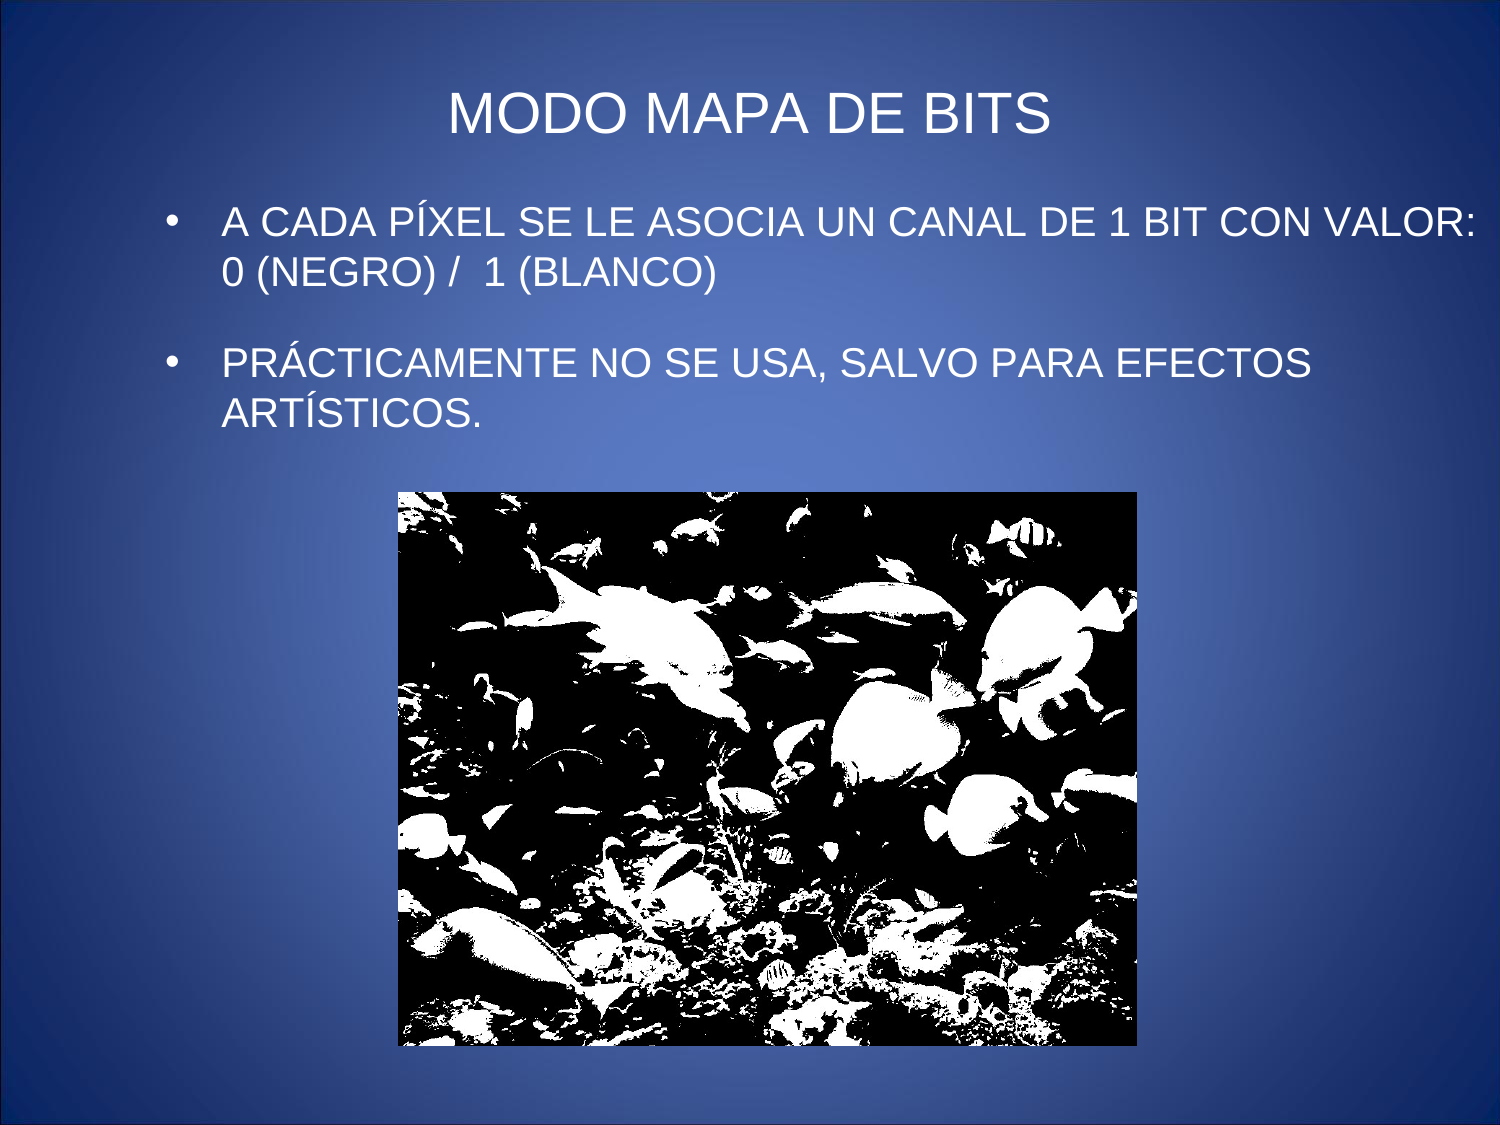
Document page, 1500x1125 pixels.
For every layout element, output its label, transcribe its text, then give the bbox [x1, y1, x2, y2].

list A CADA PÍXEL SE LE ASOCIA UN CANAL DE 1 BIT CON VALOR: 0 (NEGRO) / 1 (BLANCO) PRÁCTICAMENTE NO SE USA, SALVO PARA EFECTOS ARTÍSTICOS. [150, 187, 1500, 1005]
picture [0, 0, 1500, 1125]
title MODO MAPA DE BITS [75, 45, 1426, 176]
